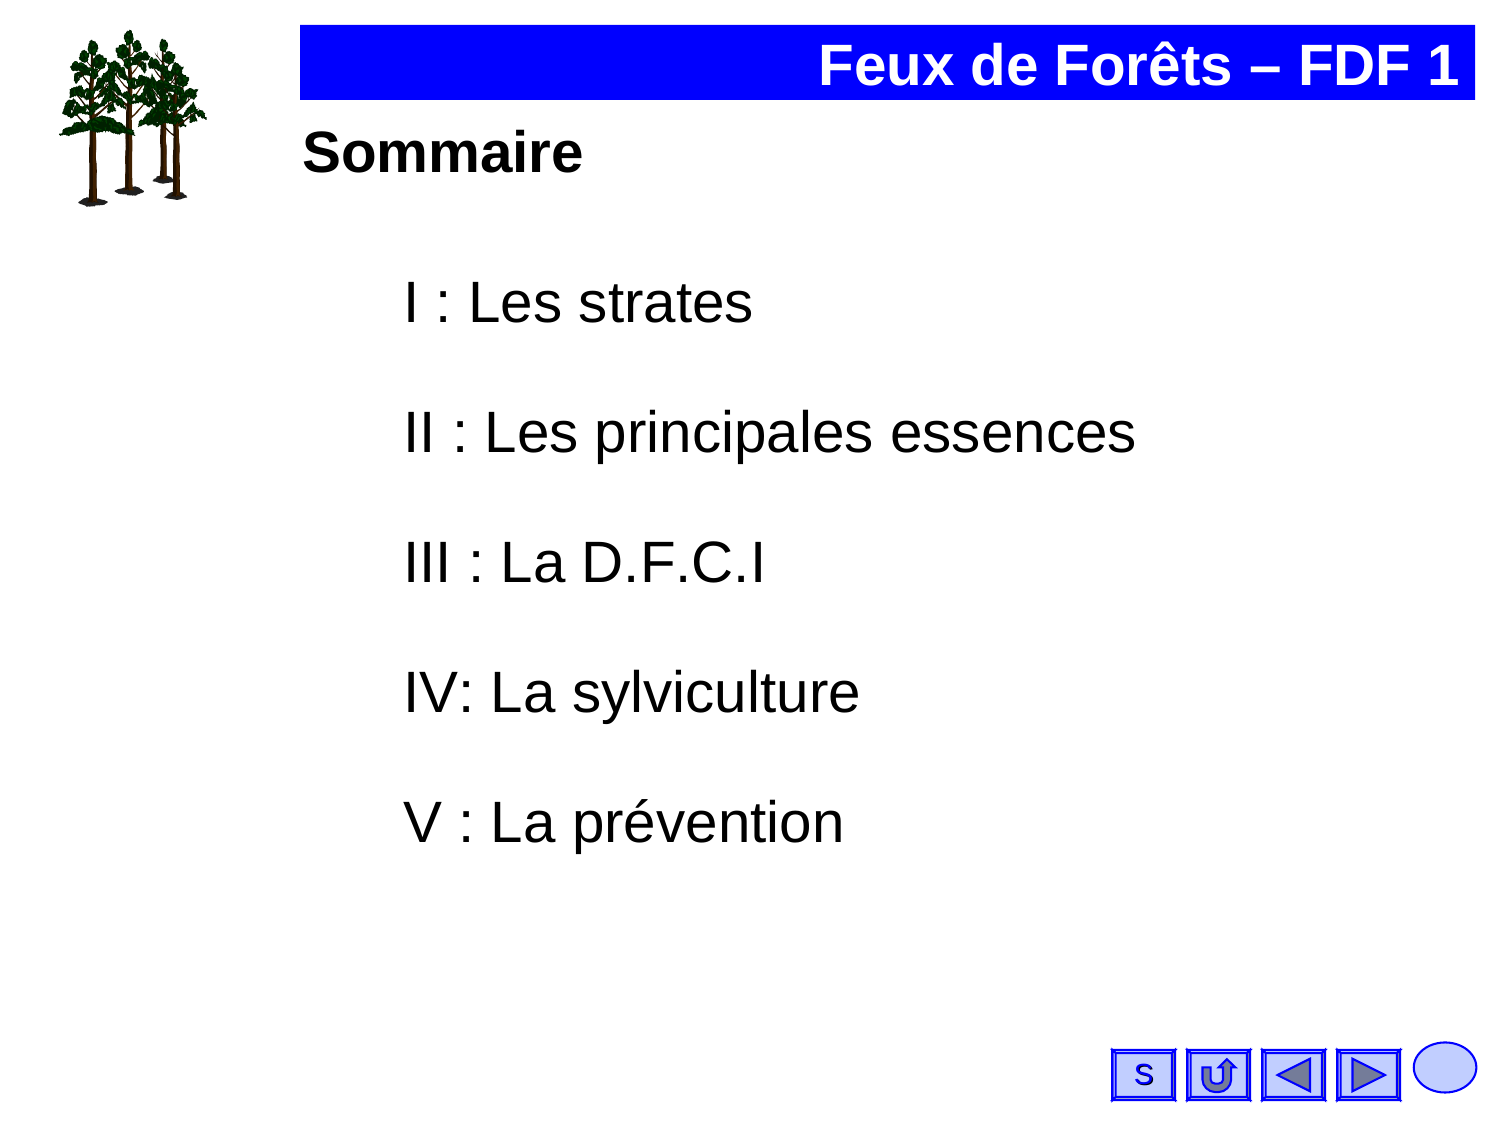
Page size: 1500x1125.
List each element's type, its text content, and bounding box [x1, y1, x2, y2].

text_box Sommaire [287, 112, 1096, 193]
text_box Feux de Forêts – FDF 1 [300, 24, 1476, 100]
text_box I : Les strates II : Les principales essences III : La D.F.C.I IV: La sylviculture V : La prévention [388, 262, 1153, 928]
text_box [1413, 1042, 1477, 1093]
